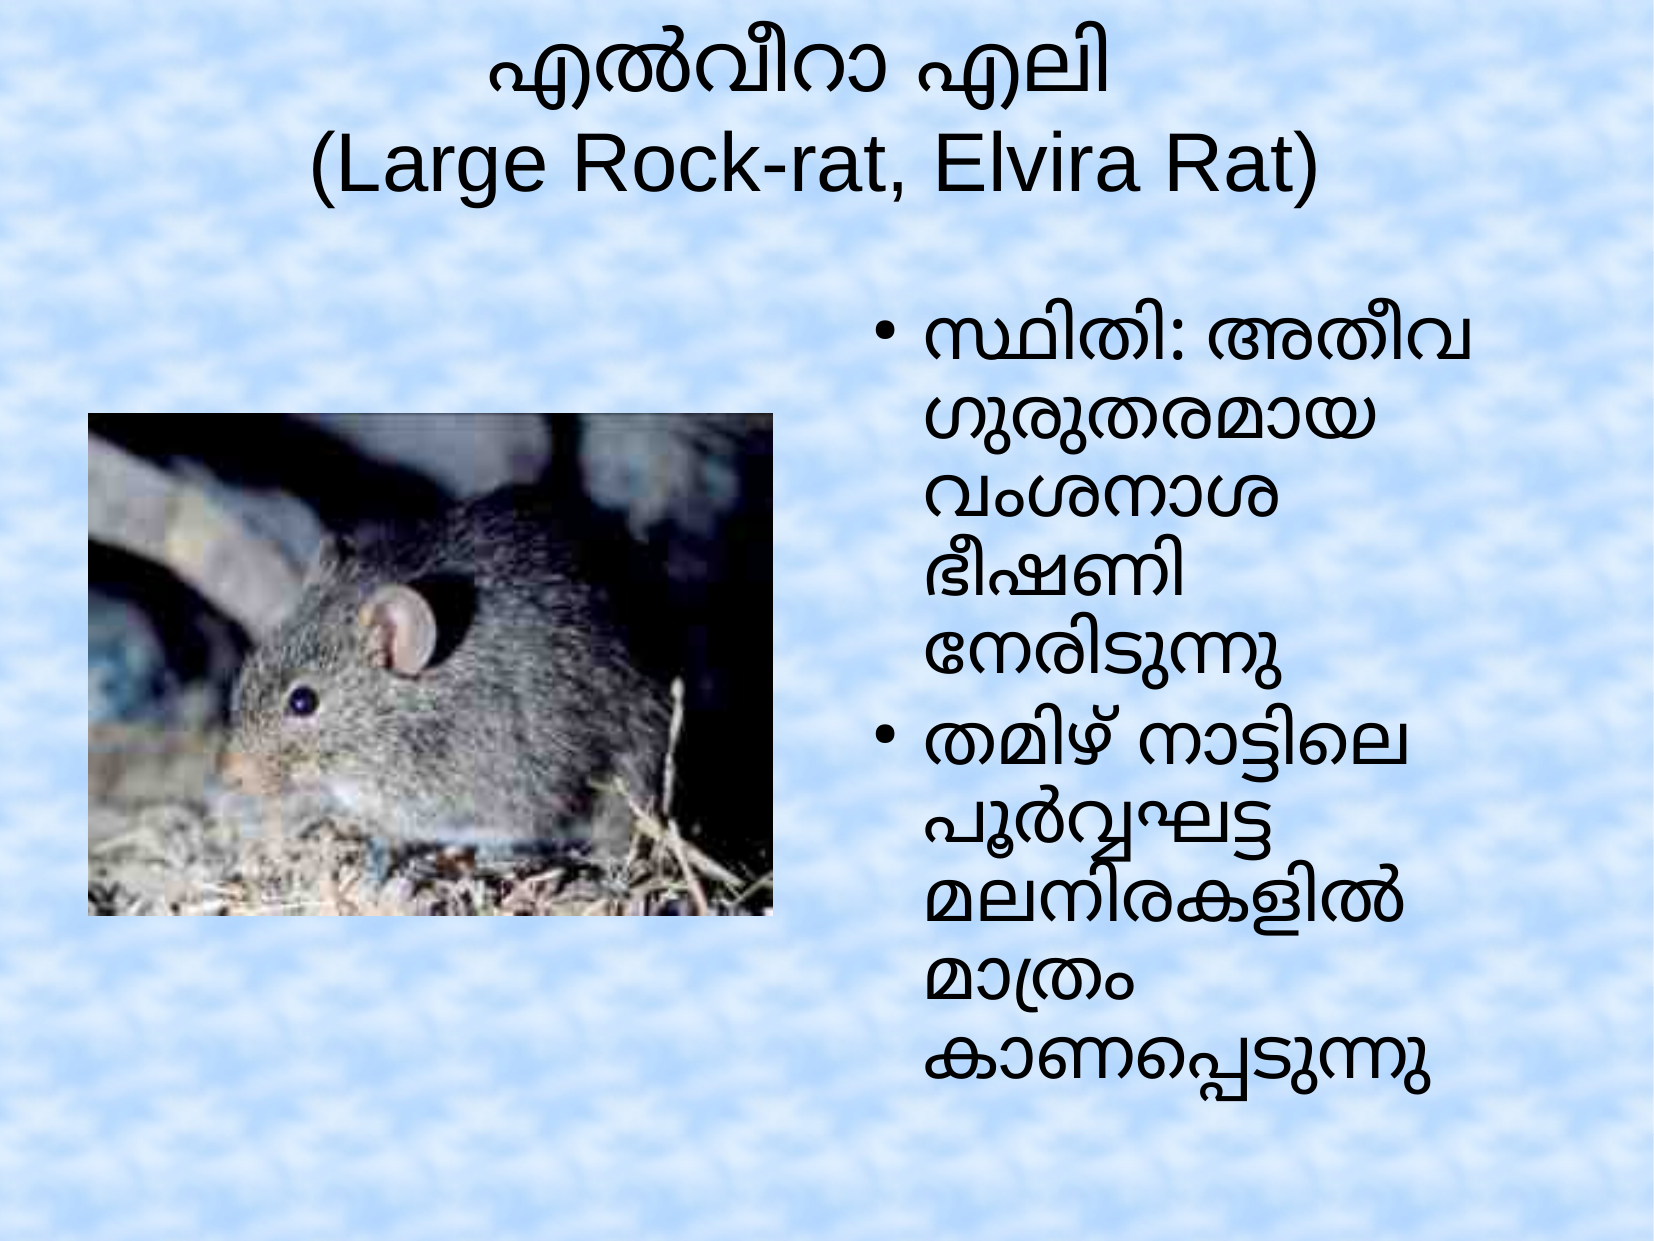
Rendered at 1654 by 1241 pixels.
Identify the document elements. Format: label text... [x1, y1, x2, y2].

list സ്ഥിതി: അതീവ ഗുരുതരമായ വംശനാശ ഭീഷണി നേരിടുന്നു തമിഴ് നാട്ടിലെ പൂര്‍വ്വഘട്ട മലനിരകളില്‍ മാത്രം കാണപ്പെടുന്നു [840, 289, 1571, 1108]
title എല്‍വീറാ എലി (Large Rock-rat, Elvira Rat) [82, 0, 1571, 316]
picture [0, 0, 1654, 1241]
